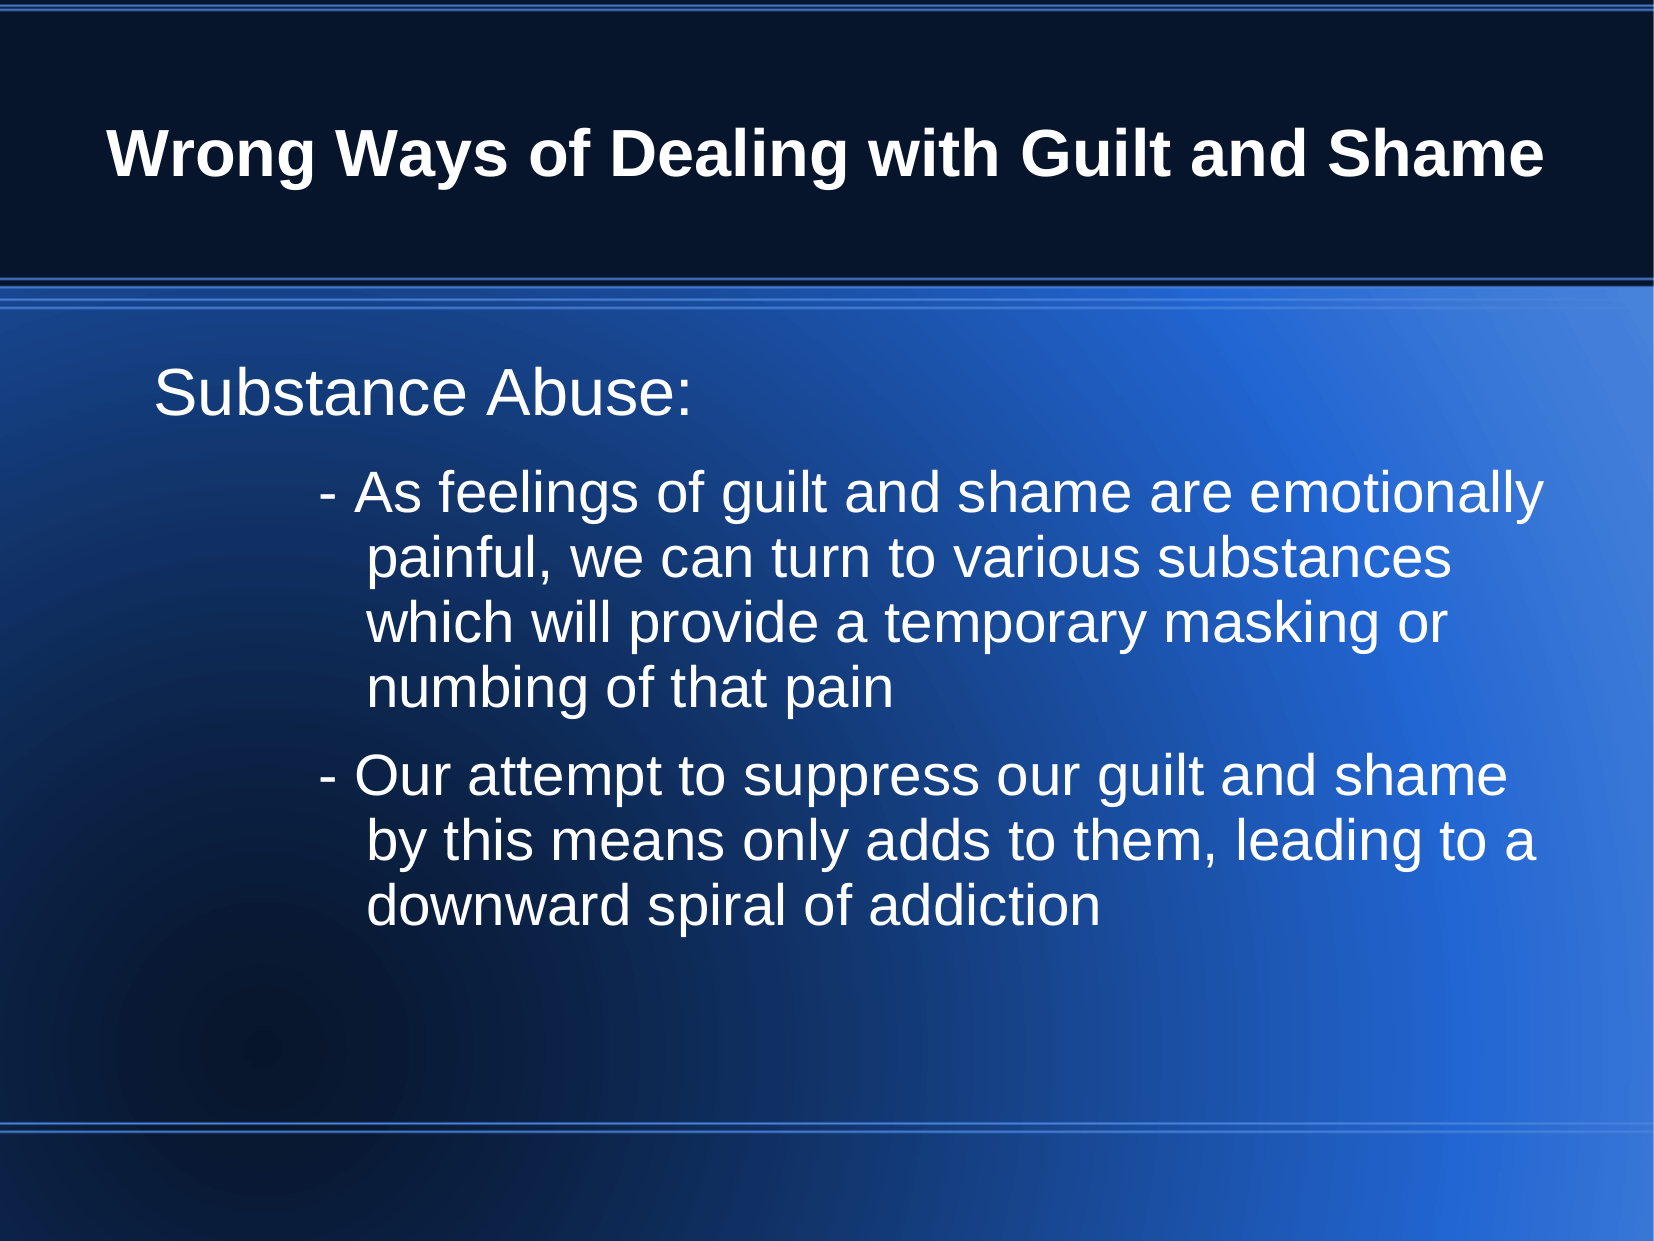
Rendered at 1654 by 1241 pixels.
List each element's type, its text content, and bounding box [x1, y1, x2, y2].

title Wrong Ways of Dealing with Guilt and Shame [82, 49, 1571, 257]
list Substance Abuse: - As feelings of guilt and shame are emotionally painful, we can turn to various substances which will provide a temporary masking or numbing of that pain - Our attempt to suppress our guilt and shame by this means only adds to them, leading to a downward spiral of addiction [82, 355, 1571, 1058]
picture [0, 0, 1654, 1241]
